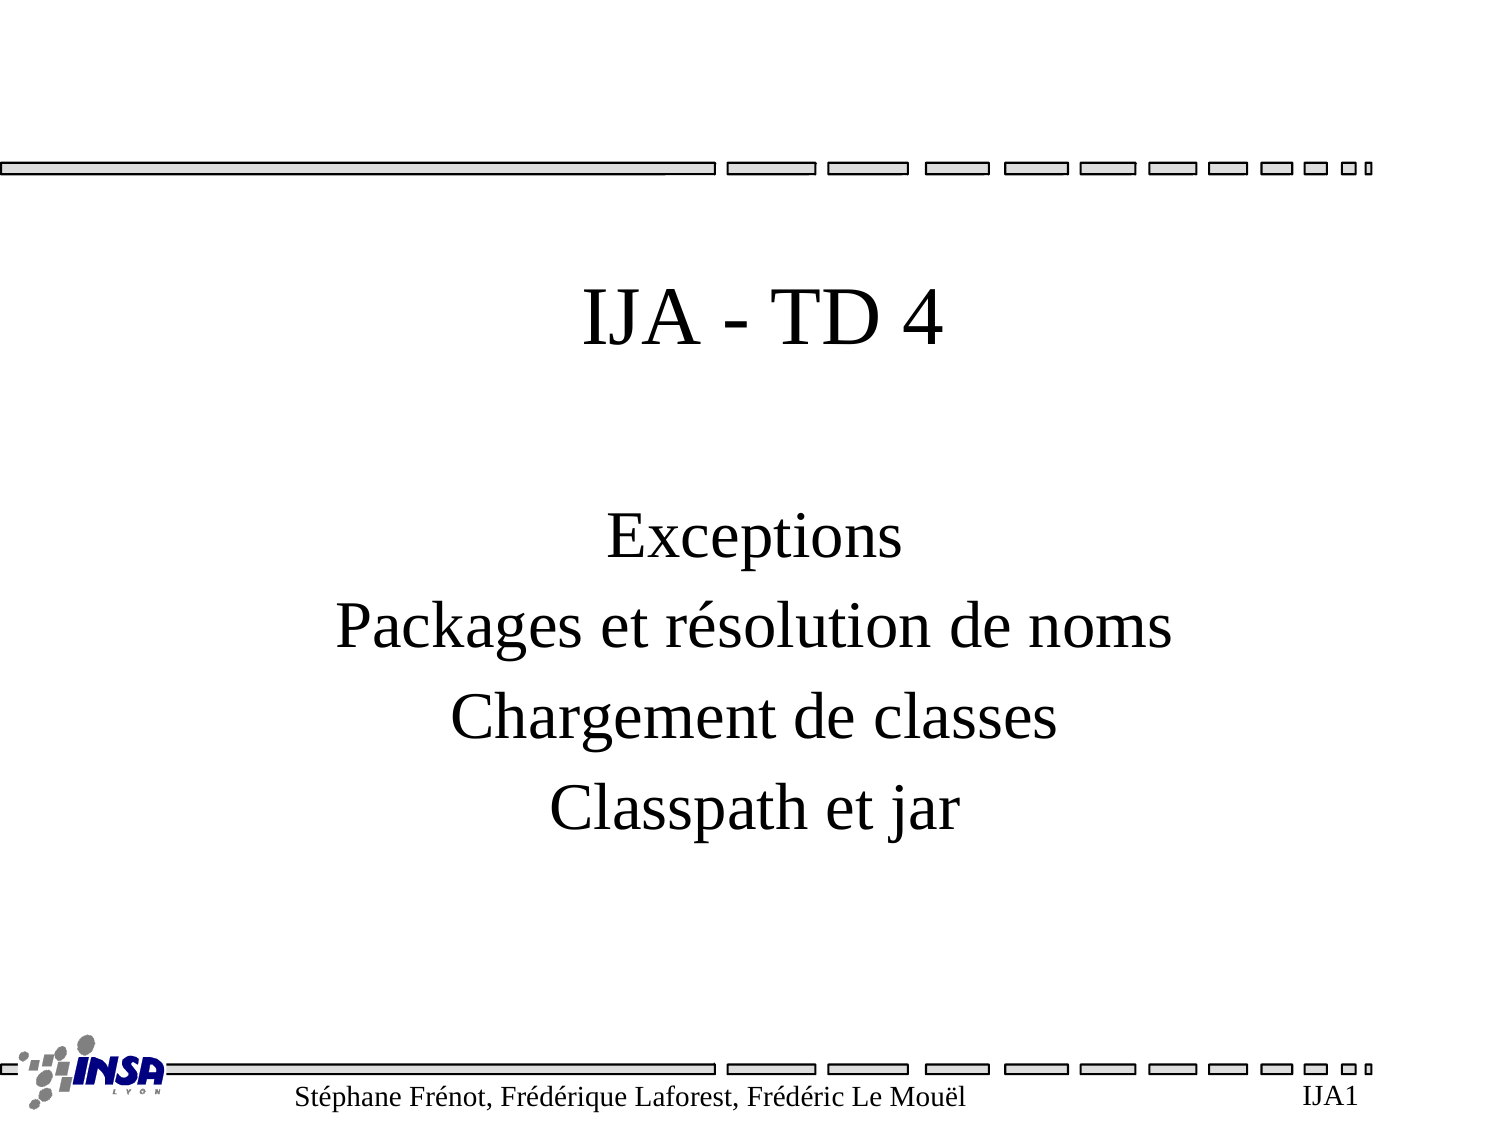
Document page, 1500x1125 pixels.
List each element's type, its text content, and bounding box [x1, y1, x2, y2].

subtitle Exceptions Packages et résolution de noms Chargement de classes Classpath et jar [230, 392, 1281, 950]
title IJA - TD 4 [125, 224, 1401, 413]
